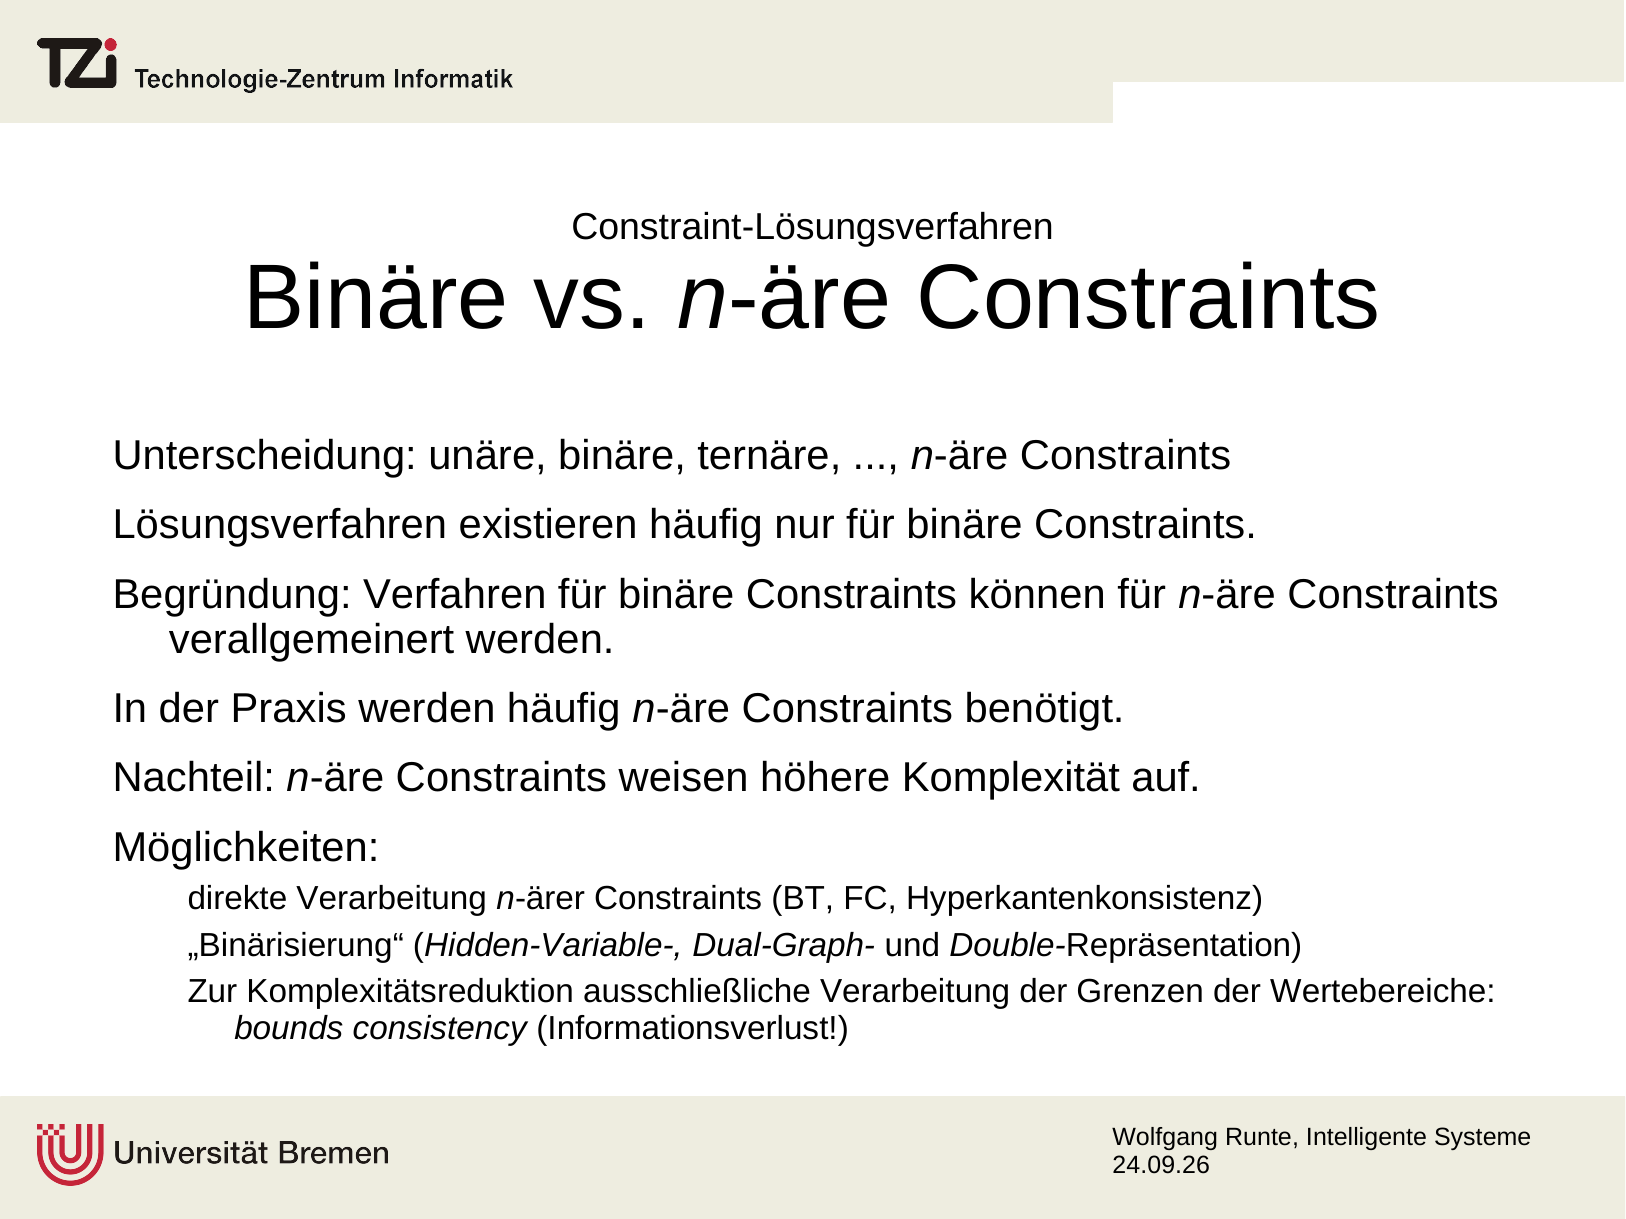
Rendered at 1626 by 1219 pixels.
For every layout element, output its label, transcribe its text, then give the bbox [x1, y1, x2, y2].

list Unterscheidung: unäre, binäre, ternäre, ..., n-äre Constraints Lösungsverfahren existieren häufig nur für binäre Constraints. Begründung: Verfahren für binäre Constraints können für n-äre Constraints verallgemeinert werden. In der Praxis werden häufig n-äre Constraints benötigt. Nachteil: n-äre Constraints weisen höhere Komplexität auf. Möglichkeiten: direkte Verarbeitung n-ärer Constraints (BT, FC, Hyperkantenkonsistenz) „Binärisierung“ (Hidden-Variable-, Dual-Graph- und Double-Repräsentation) Zur Komplexitätsreduktion ausschließliche Verarbeitung der Grenzen der Wertebereiche: bounds consistency (Informationsverlust!) [112, 433, 1513, 1070]
picture [37, 38, 513, 93]
title Constraint-Lösungsverfahren Binäre vs. n-äre Constraints [112, 162, 1513, 393]
picture [37, 1124, 388, 1186]
